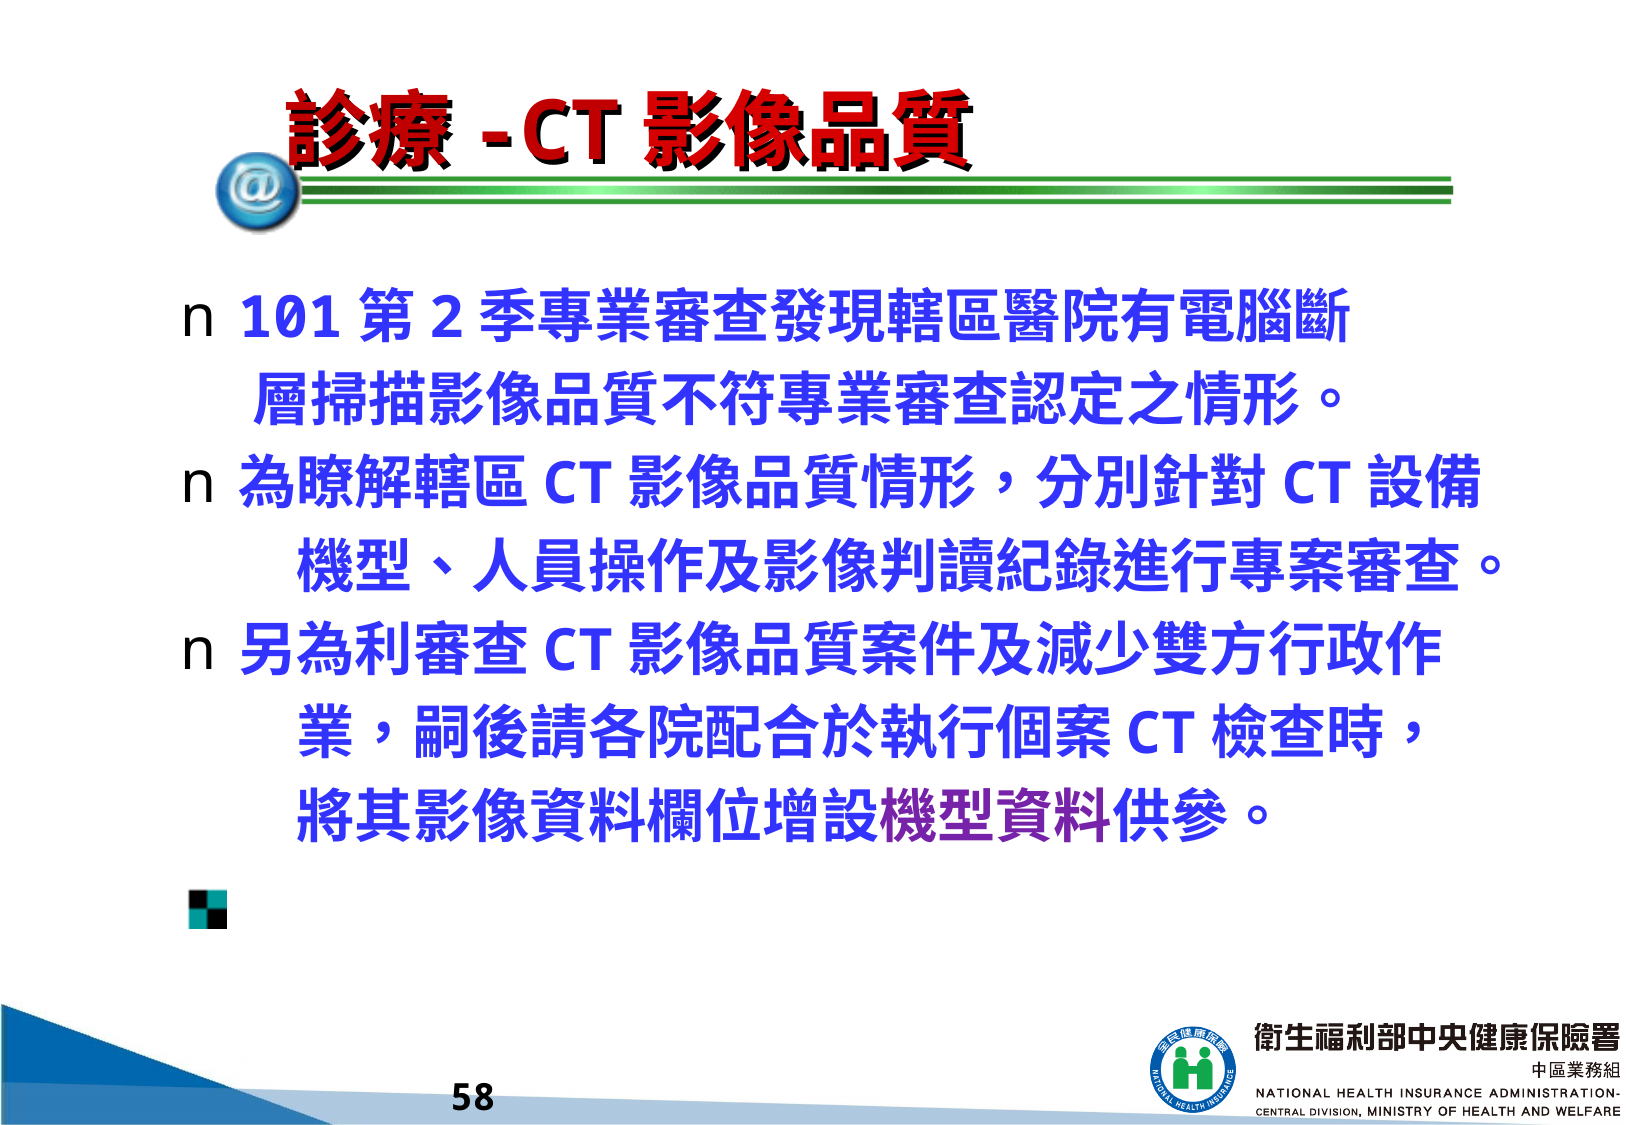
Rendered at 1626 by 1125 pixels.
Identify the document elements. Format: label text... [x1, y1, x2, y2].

text_box [435, 1065, 815, 1125]
title 診療-CT影像品質 [268, 32, 1440, 221]
text_box [268, 79, 1625, 268]
list 101第2季專業審查發現轄區醫院有電腦斷 層掃描影像品質不符專業審查認定之情形。 為瞭解轄區CT影像品質情形，分別針對CT設備機型、人員操作及影像判讀紀錄進行專案審查。 另為利審查CT影像品質案件及減少雙方行政作業，嗣後請各院配合於執行個案CT檢查時，將其影像資料欄位增設機型資料供參。 [165, 257, 1499, 997]
